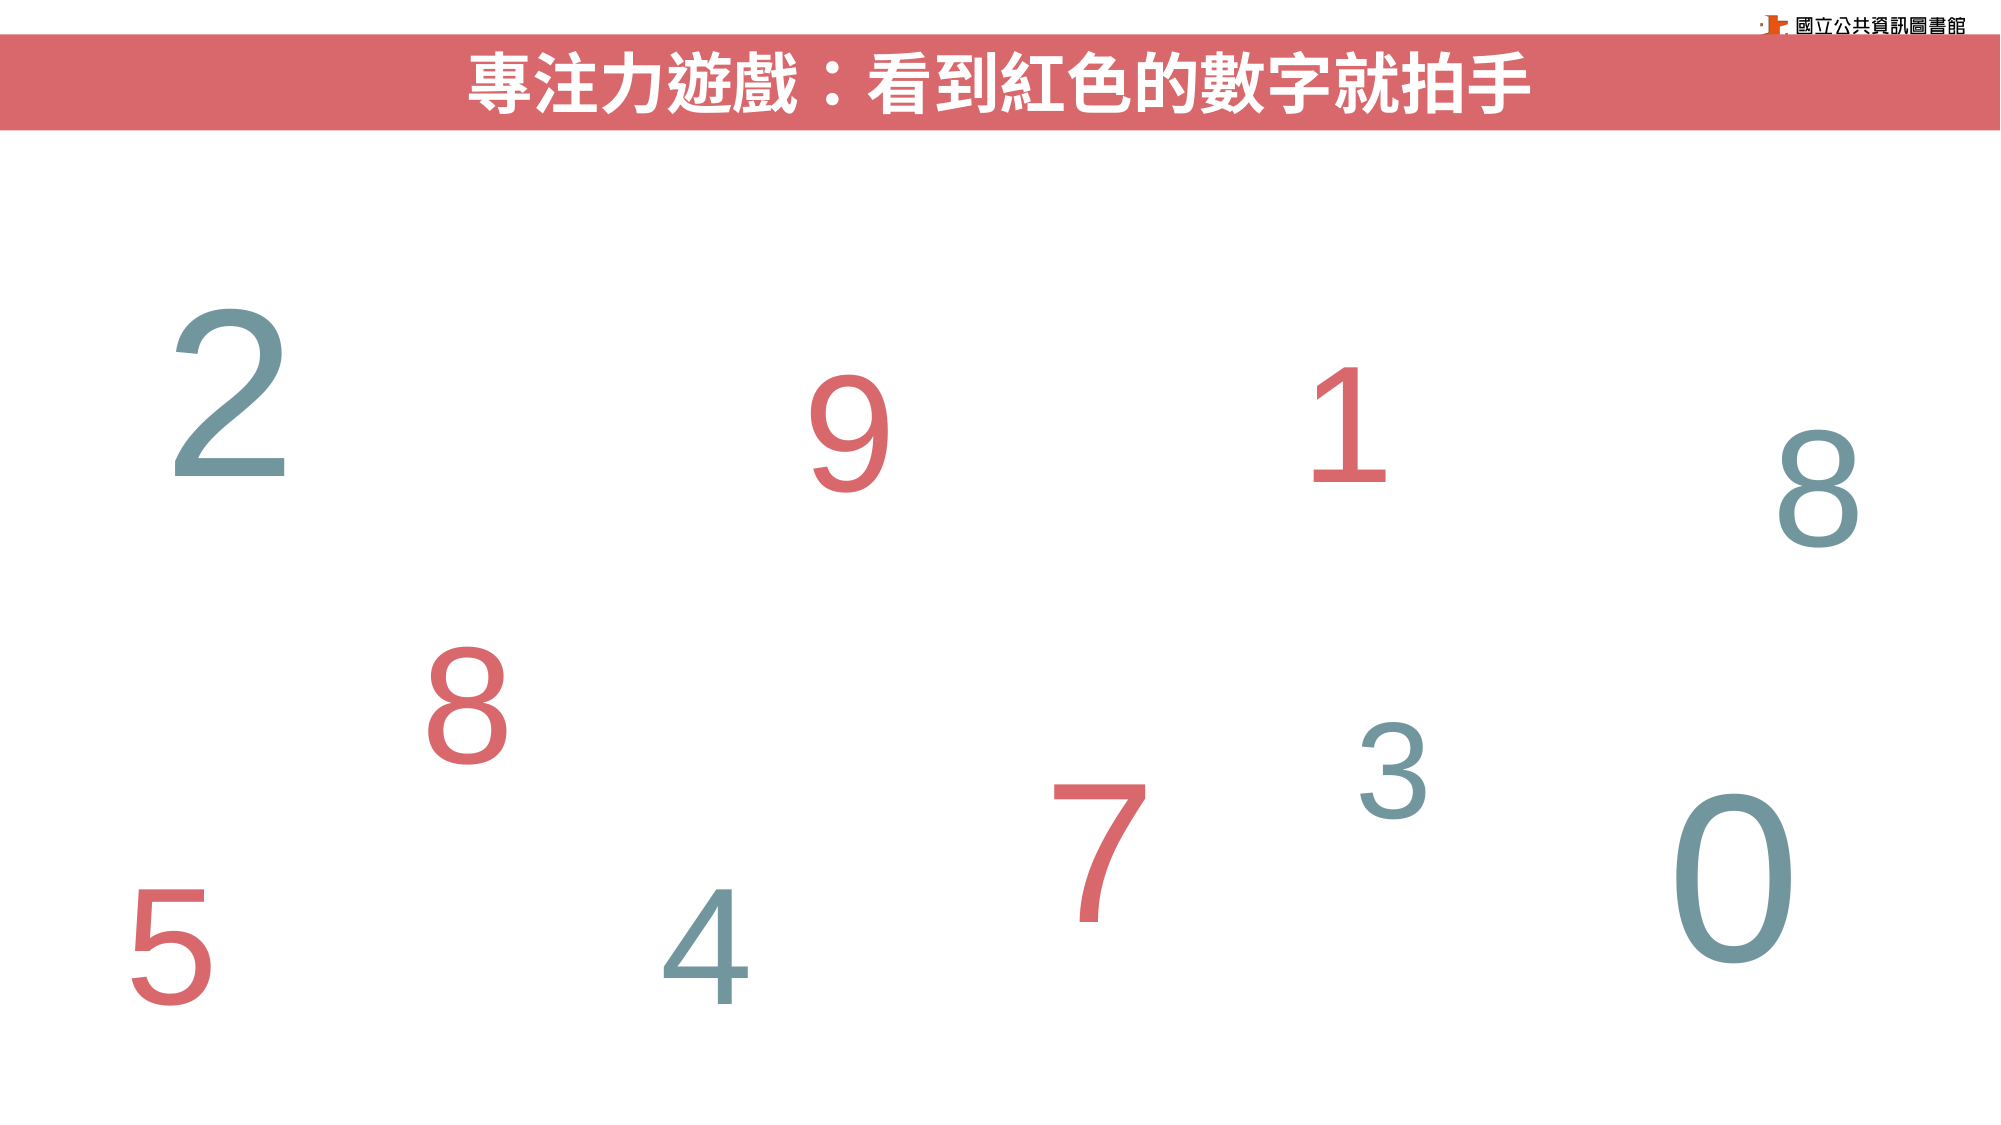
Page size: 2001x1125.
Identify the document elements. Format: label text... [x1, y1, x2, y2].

text_box 2 [148, 229, 361, 535]
text_box 9 [788, 317, 1000, 535]
text_box 8 [1757, 371, 1970, 589]
text_box 3 [1340, 673, 1553, 856]
text_box 7 [1029, 714, 1241, 973]
text_box 8 [406, 589, 619, 807]
text_box 5 [110, 830, 322, 1048]
text_box 專注力遊戲：看到紅色的數字就拍手 [0, 34, 2000, 131]
text_box 1 [1286, 308, 1498, 526]
text_box 4 [645, 830, 857, 1048]
text_box 0 [1652, 714, 1864, 1021]
